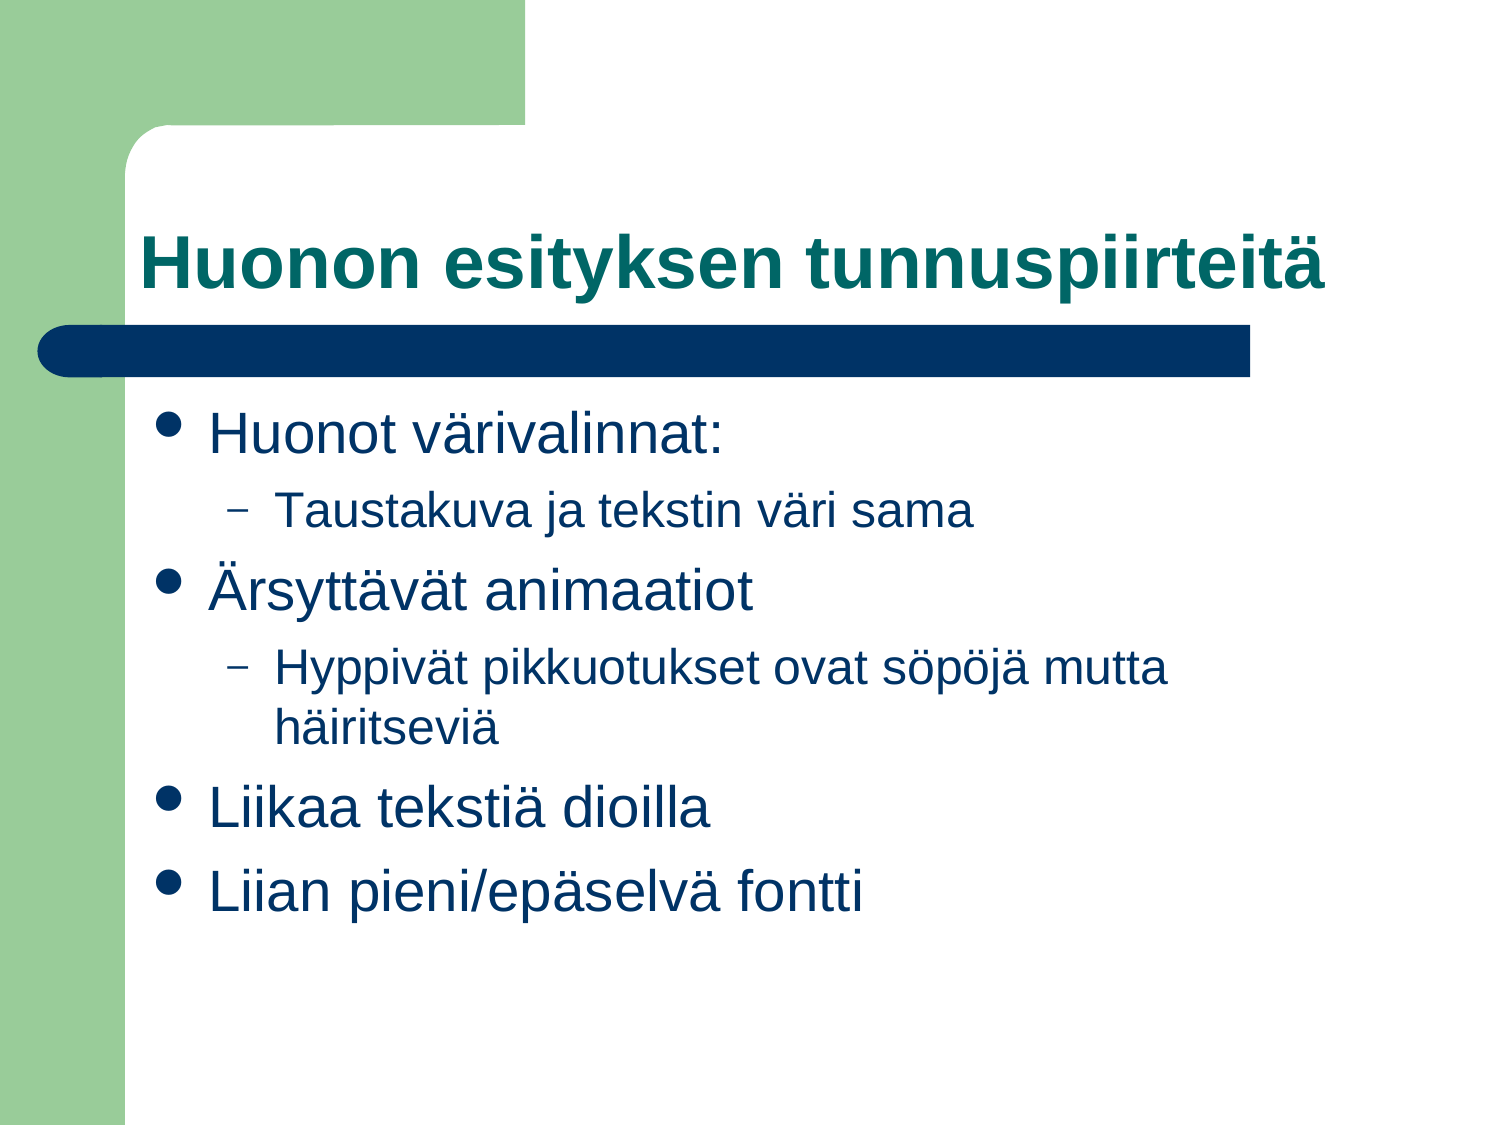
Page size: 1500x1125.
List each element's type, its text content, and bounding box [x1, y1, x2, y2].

title Huonon esityksen tunnuspiirteitä [124, 124, 1425, 313]
list Huonot värivalinnat: Taustakuva ja tekstin väri sama Ärsyttävät animaatiot Hyppivät pikkuotukset ovat söpöjä mutta häiritseviä Liikaa tekstiä dioilla Liian pieni/epäselvä fontti [137, 387, 1400, 999]
